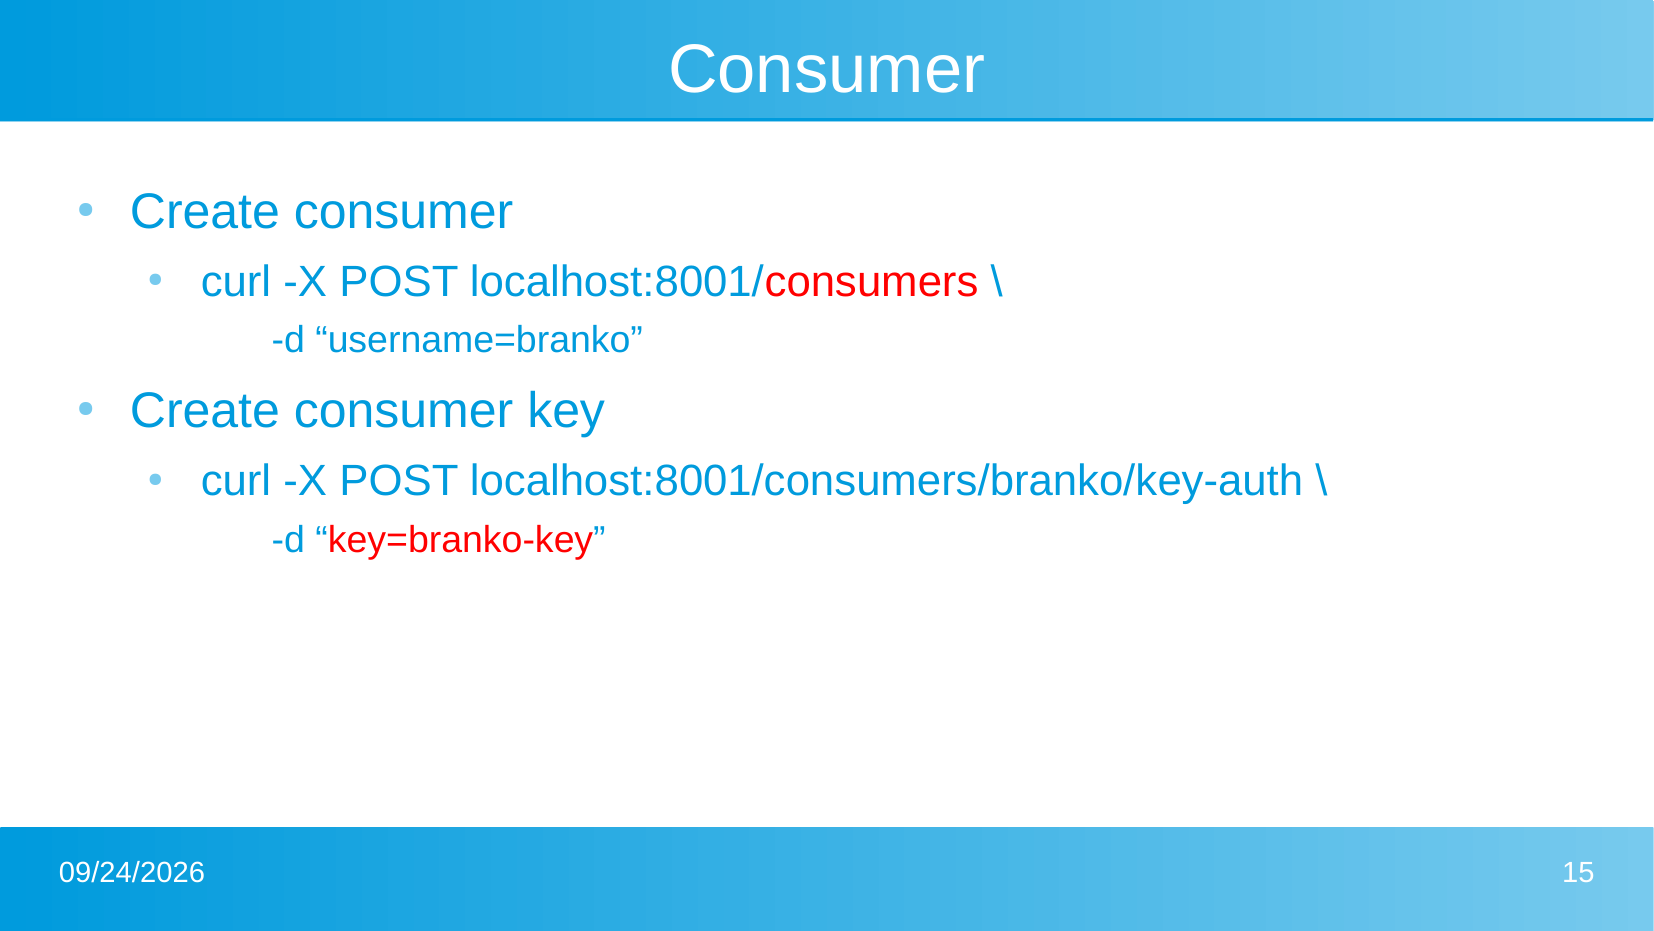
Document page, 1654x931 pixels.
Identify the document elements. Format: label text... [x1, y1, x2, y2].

title Consumer [59, 29, 1595, 108]
list Create consumer curl -X POST localhost:8001/consumers \ -d “username=branko” Create consumer key curl -X POST localhost:8001/consumers/branko/key-auth \ -d “key=branko-key” [59, 183, 1595, 774]
